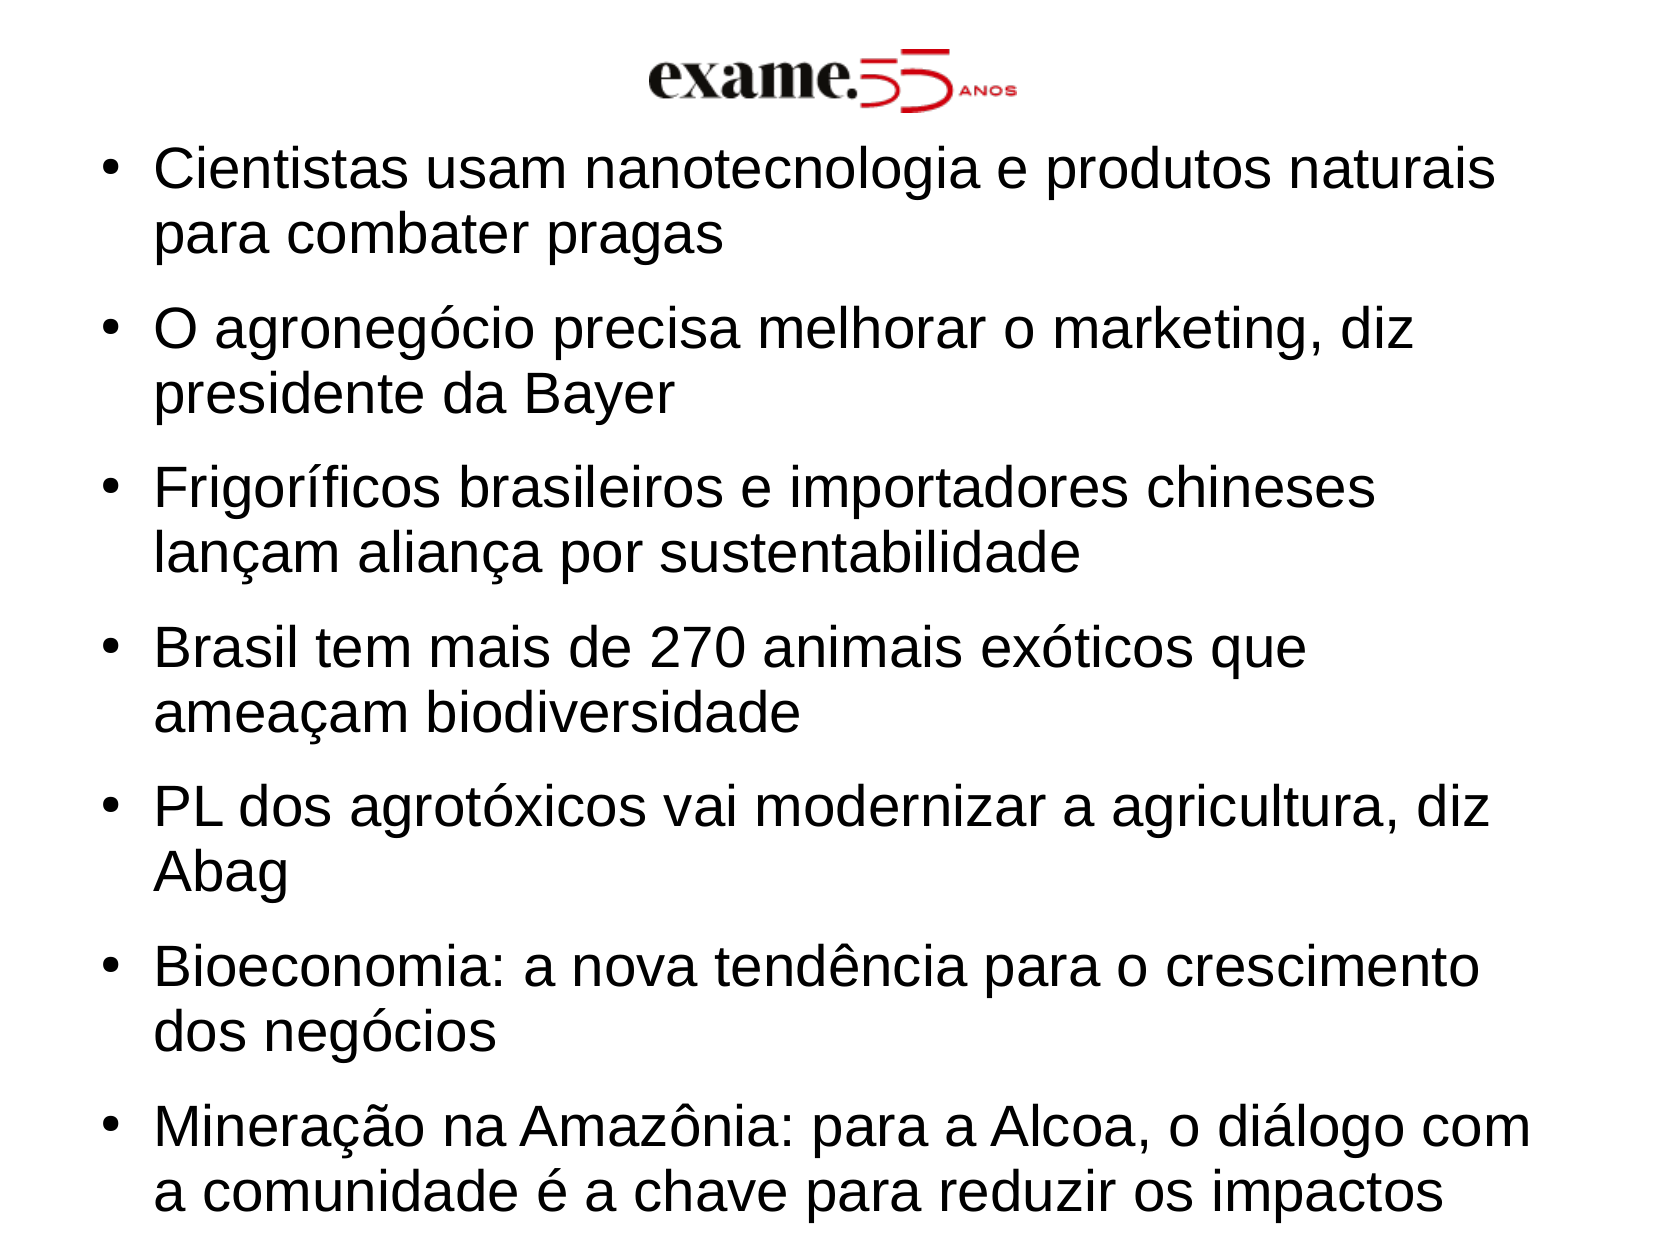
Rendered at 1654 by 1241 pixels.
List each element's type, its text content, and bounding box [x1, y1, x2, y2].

picture [649, 49, 1017, 113]
list Cientistas usam nanotecnologia e produtos naturais para combater pragas O agronegócio precisa melhorar o marketing, diz presidente da Bayer Frigoríficos brasileiros e importadores chineses lançam aliança por sustentabilidade Brasil tem mais de 270 animais exóticos que ameaçam biodiversidade PL dos agrotóxicos vai modernizar a agricultura, diz Abag Bioeconomia: a nova tendência para o crescimento dos negócios Mineração na Amazônia: para a Alcoa, o diálogo com a comunidade é a chave para reduzir os impactos [82, 135, 1571, 1241]
